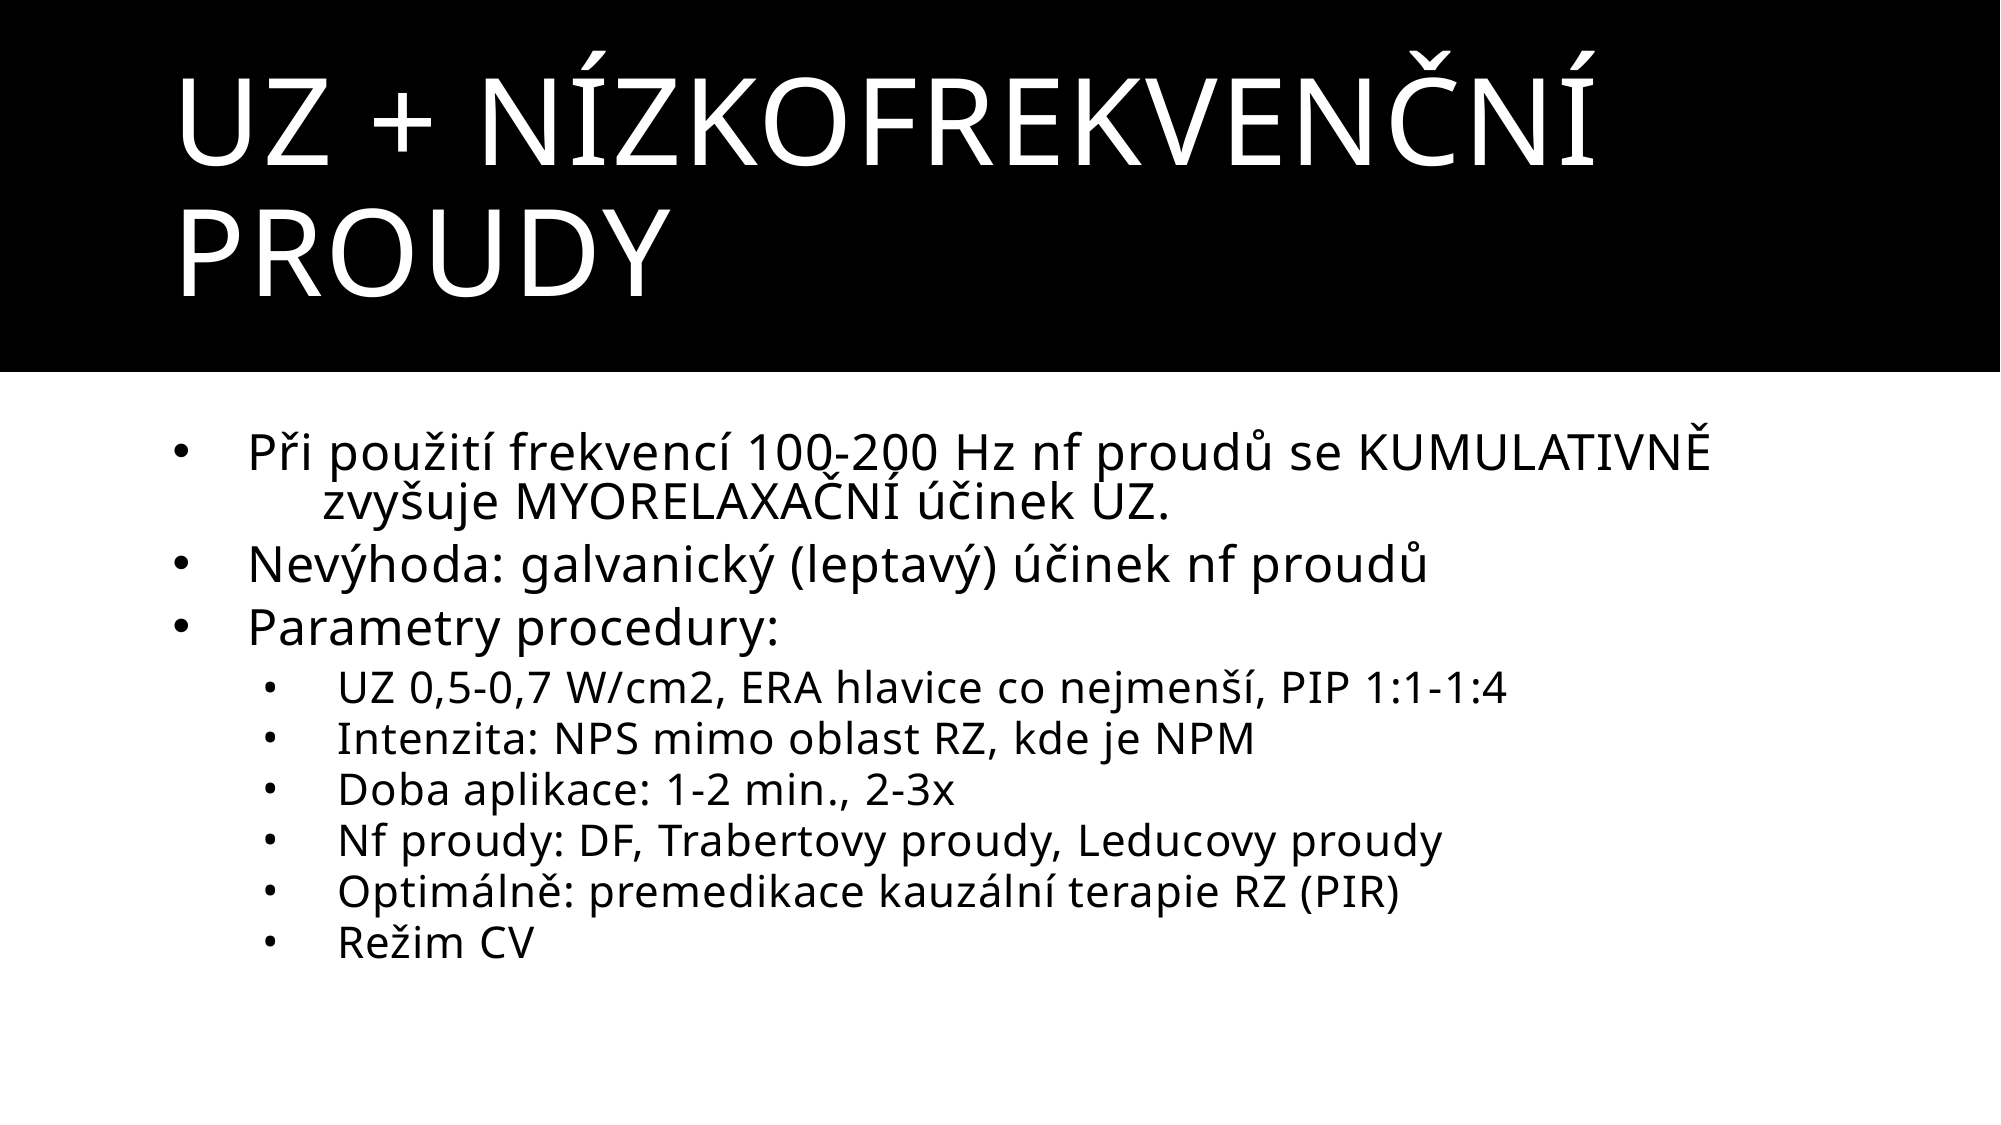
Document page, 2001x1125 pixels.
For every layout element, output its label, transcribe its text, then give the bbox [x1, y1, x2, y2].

title Uz + nízkofrekvenční proudy [157, 52, 1842, 332]
list Při použití frekvencí 100-200 Hz nf proudů se KUMULATIVNĚ zvyšuje MYORELAXAČNÍ účinek UZ. Nevýhoda: galvanický (leptavý) účinek nf proudů Parametry procedury: UZ 0,5-0,7 W/cm2, ERA hlavice co nejmenší, PIP 1:1-1:4 Intenzita: NPS mimo oblast RZ, kde je NPM Doba aplikace: 1-2 min., 2-3x Nf proudy: DF, Trabertovy proudy, Leducovy proudy Optimálně: premedikace kauzální terapie RZ (PIR) Režim CV [157, 424, 1909, 1094]
